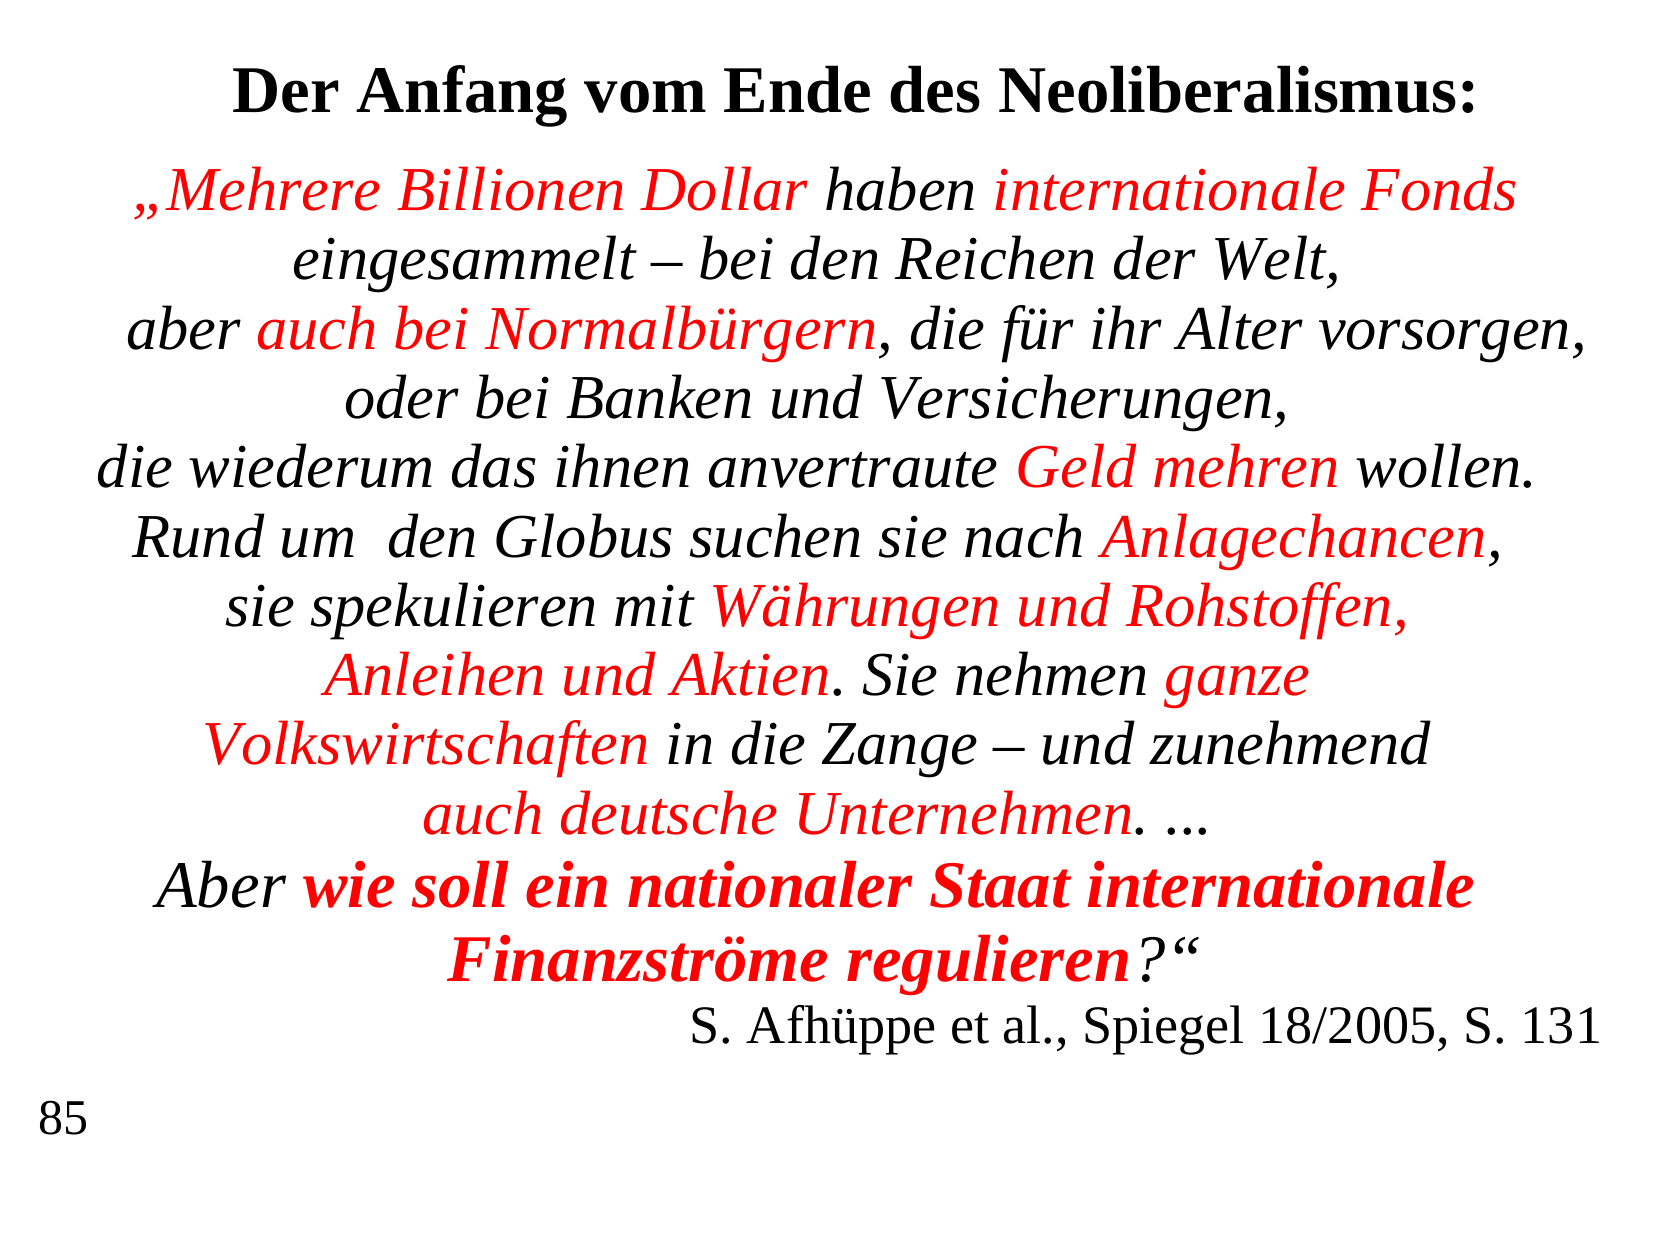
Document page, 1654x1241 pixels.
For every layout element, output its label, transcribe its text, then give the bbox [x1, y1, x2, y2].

text_box <Nummer> [38, 1090, 273, 1152]
text_box Der Anfang vom Ende des Neoliberalismus: „Mehrere Billionen Dollar haben internationale Fonds eingesammelt – bei den Reichen der Welt, aber auch bei Normalbürgern, die für ihr Alter vorsorgen, oder bei Banken und Versicherungen, die wiederum das ihnen anvertraute Geld mehren wollen. Rund um den Globus suchen sie nach Anlagechancen, sie spekulieren mit Währungen und Rohstoffen, Anleihen und Aktien. Sie nehmen ganze Volkswirtschaften in die Zange – und zunehmend auch deutsche Unternehmen. ... Aber wie soll ein nationaler Staat internationale Finanzströme regulieren?“ S. Afhüppe et al., Spiegel 18/2005, S. 131 [47, 53, 1604, 1185]
